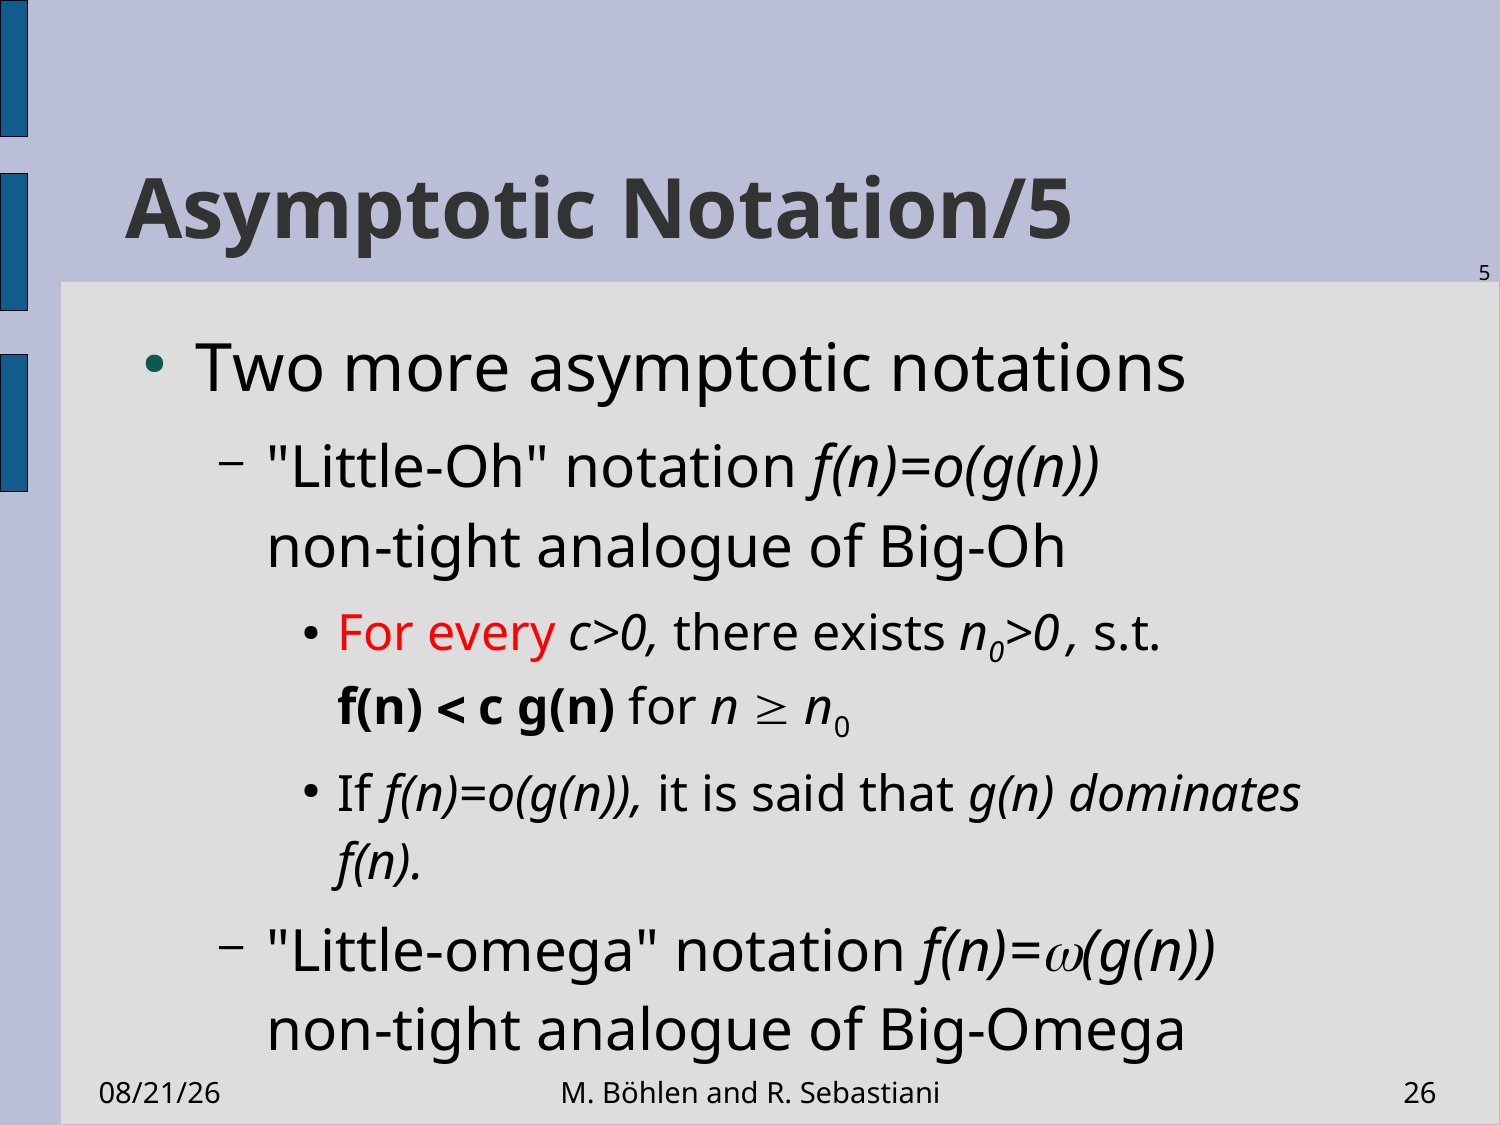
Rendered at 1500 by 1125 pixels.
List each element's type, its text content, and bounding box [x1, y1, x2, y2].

title Asymptotic Notation/5 [110, 67, 1392, 271]
list Two more asymptotic notations "Little-Oh" notation f(n)=o(g(n)) non-tight analogue of Big-Oh For every c>0, there exists n0>0 , s.t. f(n) < c g(n) for n  n0 If f(n)=o(g(n)), it is said that g(n) dominates f(n). "Little-omega" notation f(n)=(g(n)) non-tight analogue of Big-Omega [110, 312, 1392, 1037]
text_box 5 [1478, 261, 1491, 287]
